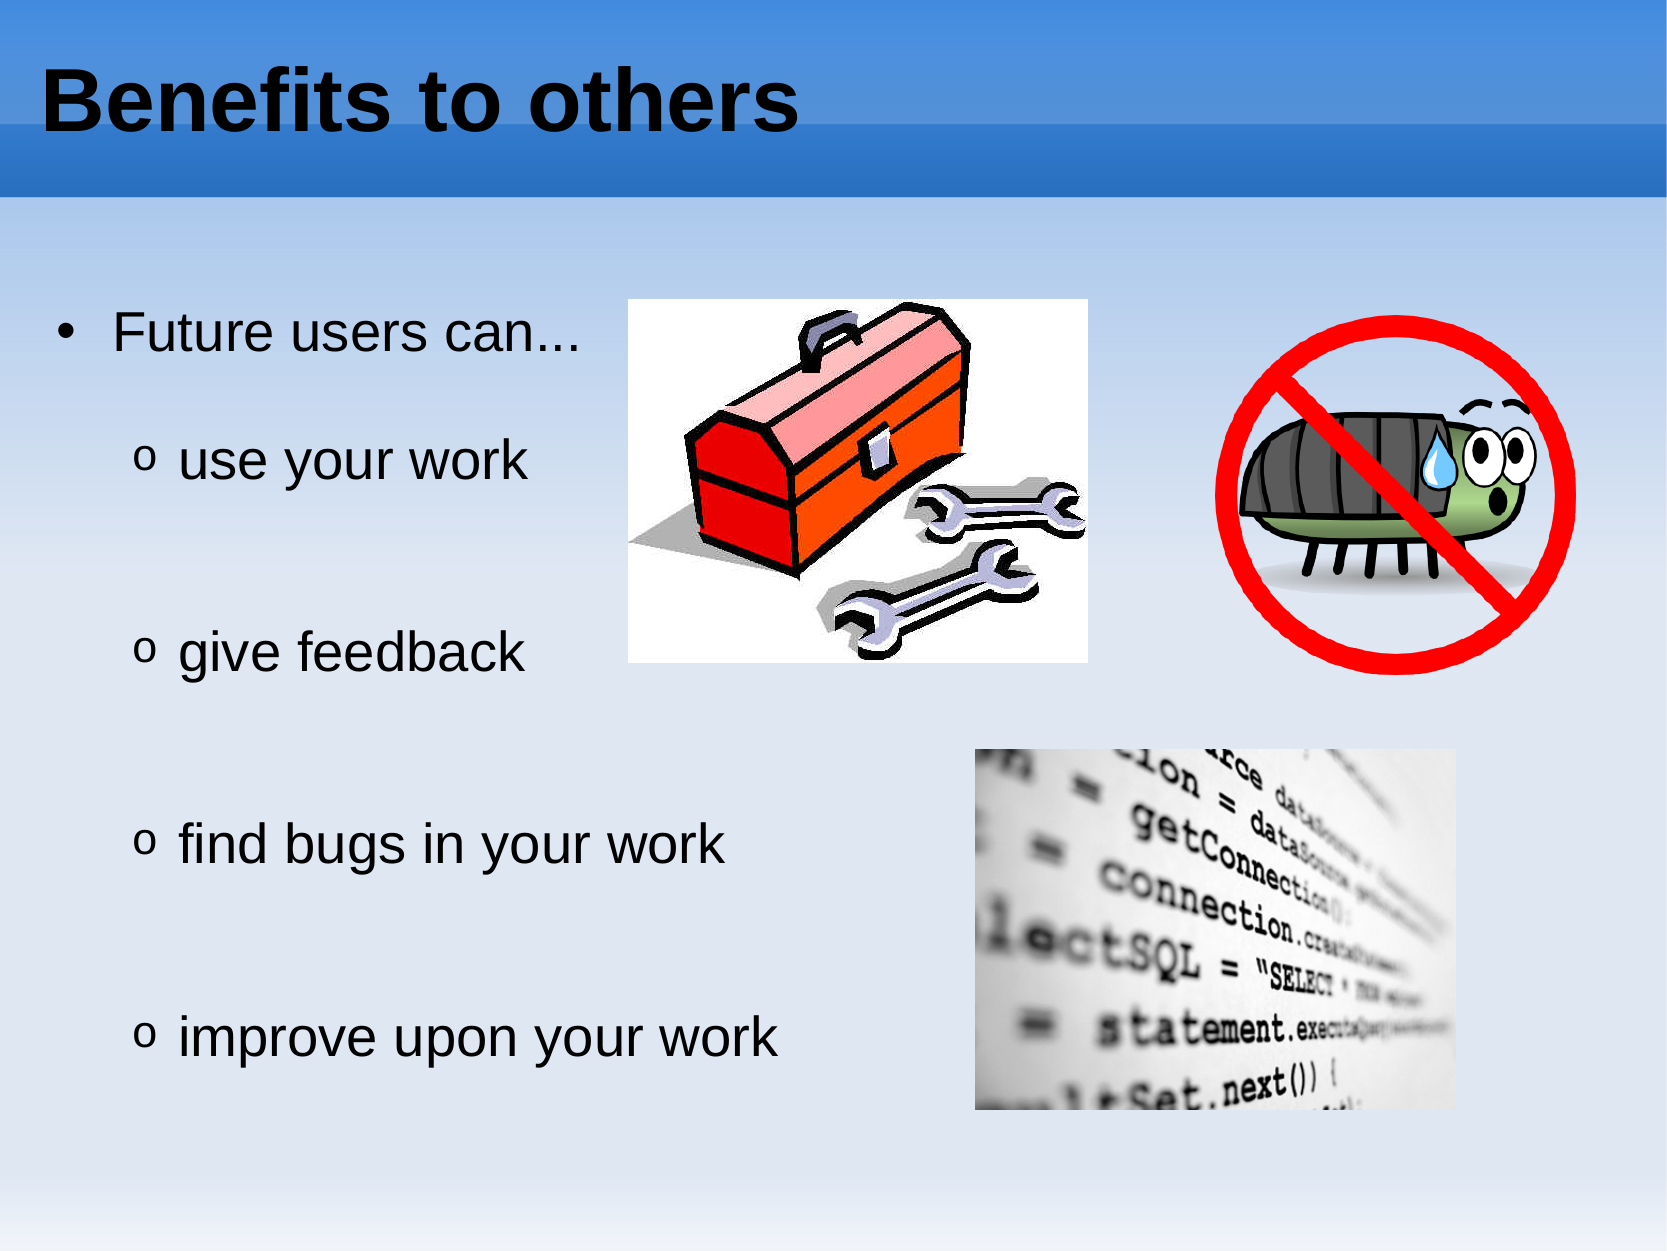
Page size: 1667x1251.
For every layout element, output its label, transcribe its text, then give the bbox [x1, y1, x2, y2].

list Future users can... use your work give feedback find bugs in your work improve upon your work [37, 300, 1623, 1201]
title Benefits to others [40, 50, 1627, 201]
picture [0, 0, 1667, 1251]
